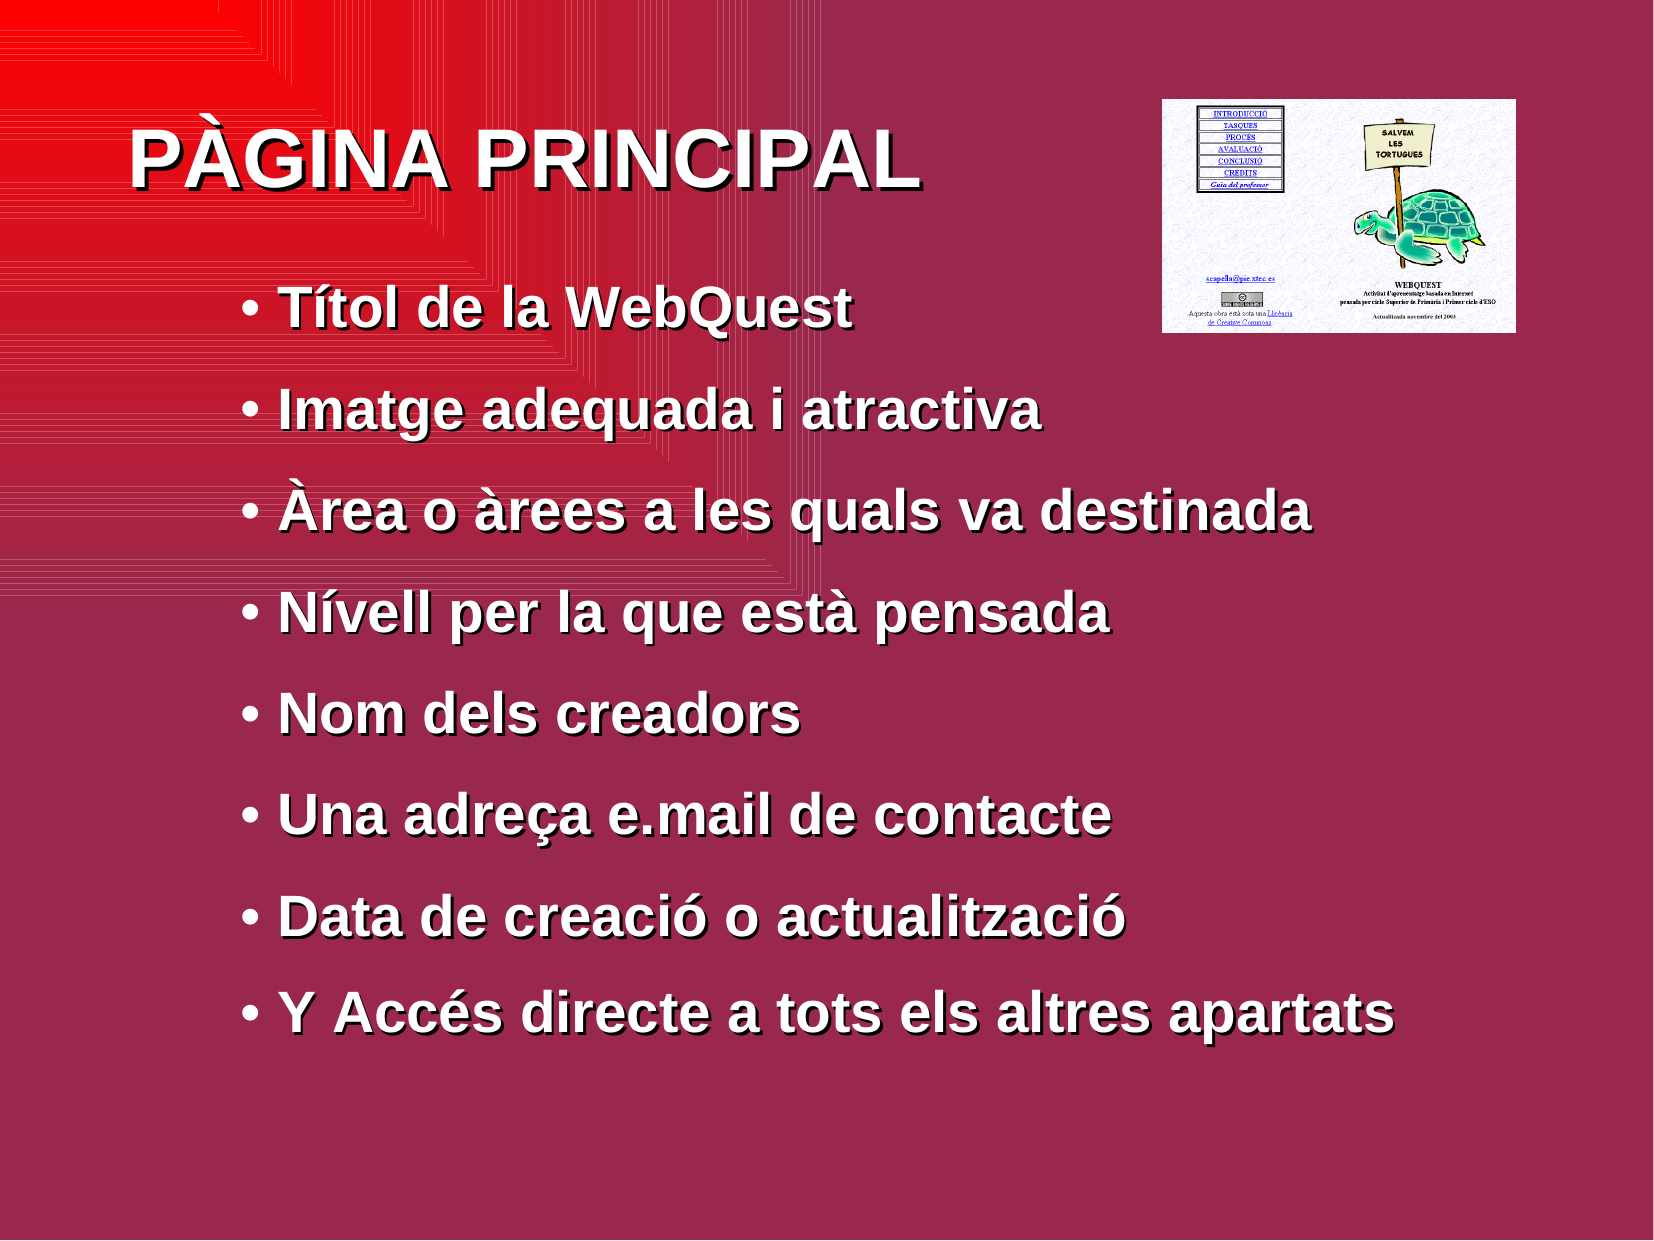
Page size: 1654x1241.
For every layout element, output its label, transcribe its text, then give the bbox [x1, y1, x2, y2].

text_box Títol de la WebQuest Imatge adequada i atractiva Àrea o àrees a les quals va destinada Nívell per la que està pensada Nom dels creadors Una adreça e.mail de contacte Data de creació o actualització Y Accés directe a tots els altres apartats [240, 274, 1398, 1117]
picture [1162, 99, 1516, 333]
text_box PÀGINA PRINCIPAL [127, 112, 923, 213]
